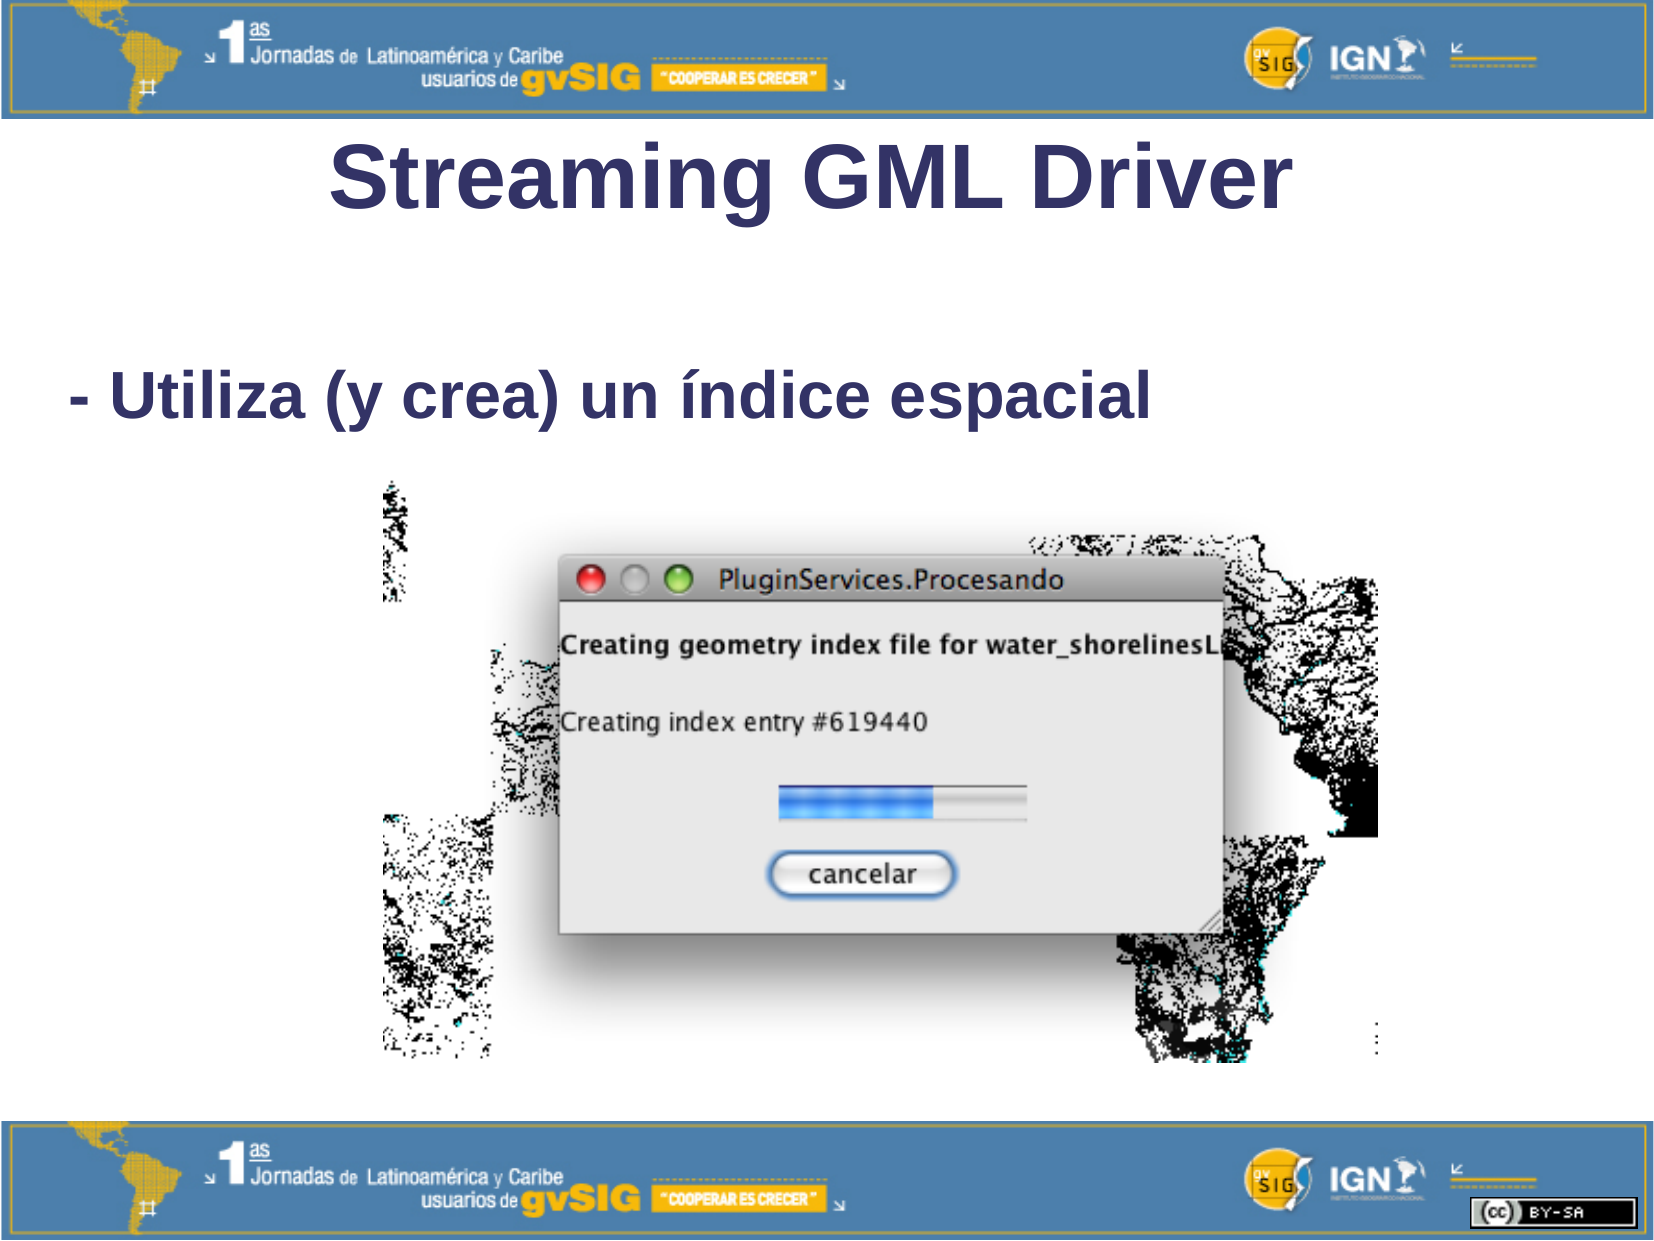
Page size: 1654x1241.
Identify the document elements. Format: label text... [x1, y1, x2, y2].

picture [383, 471, 1378, 1063]
picture [0, 0, 1654, 119]
text_box - Utiliza (y crea) un índice espacial [69, 289, 1457, 501]
text_box Streaming GML Driver [118, 118, 1506, 237]
picture [0, 1121, 1654, 1241]
